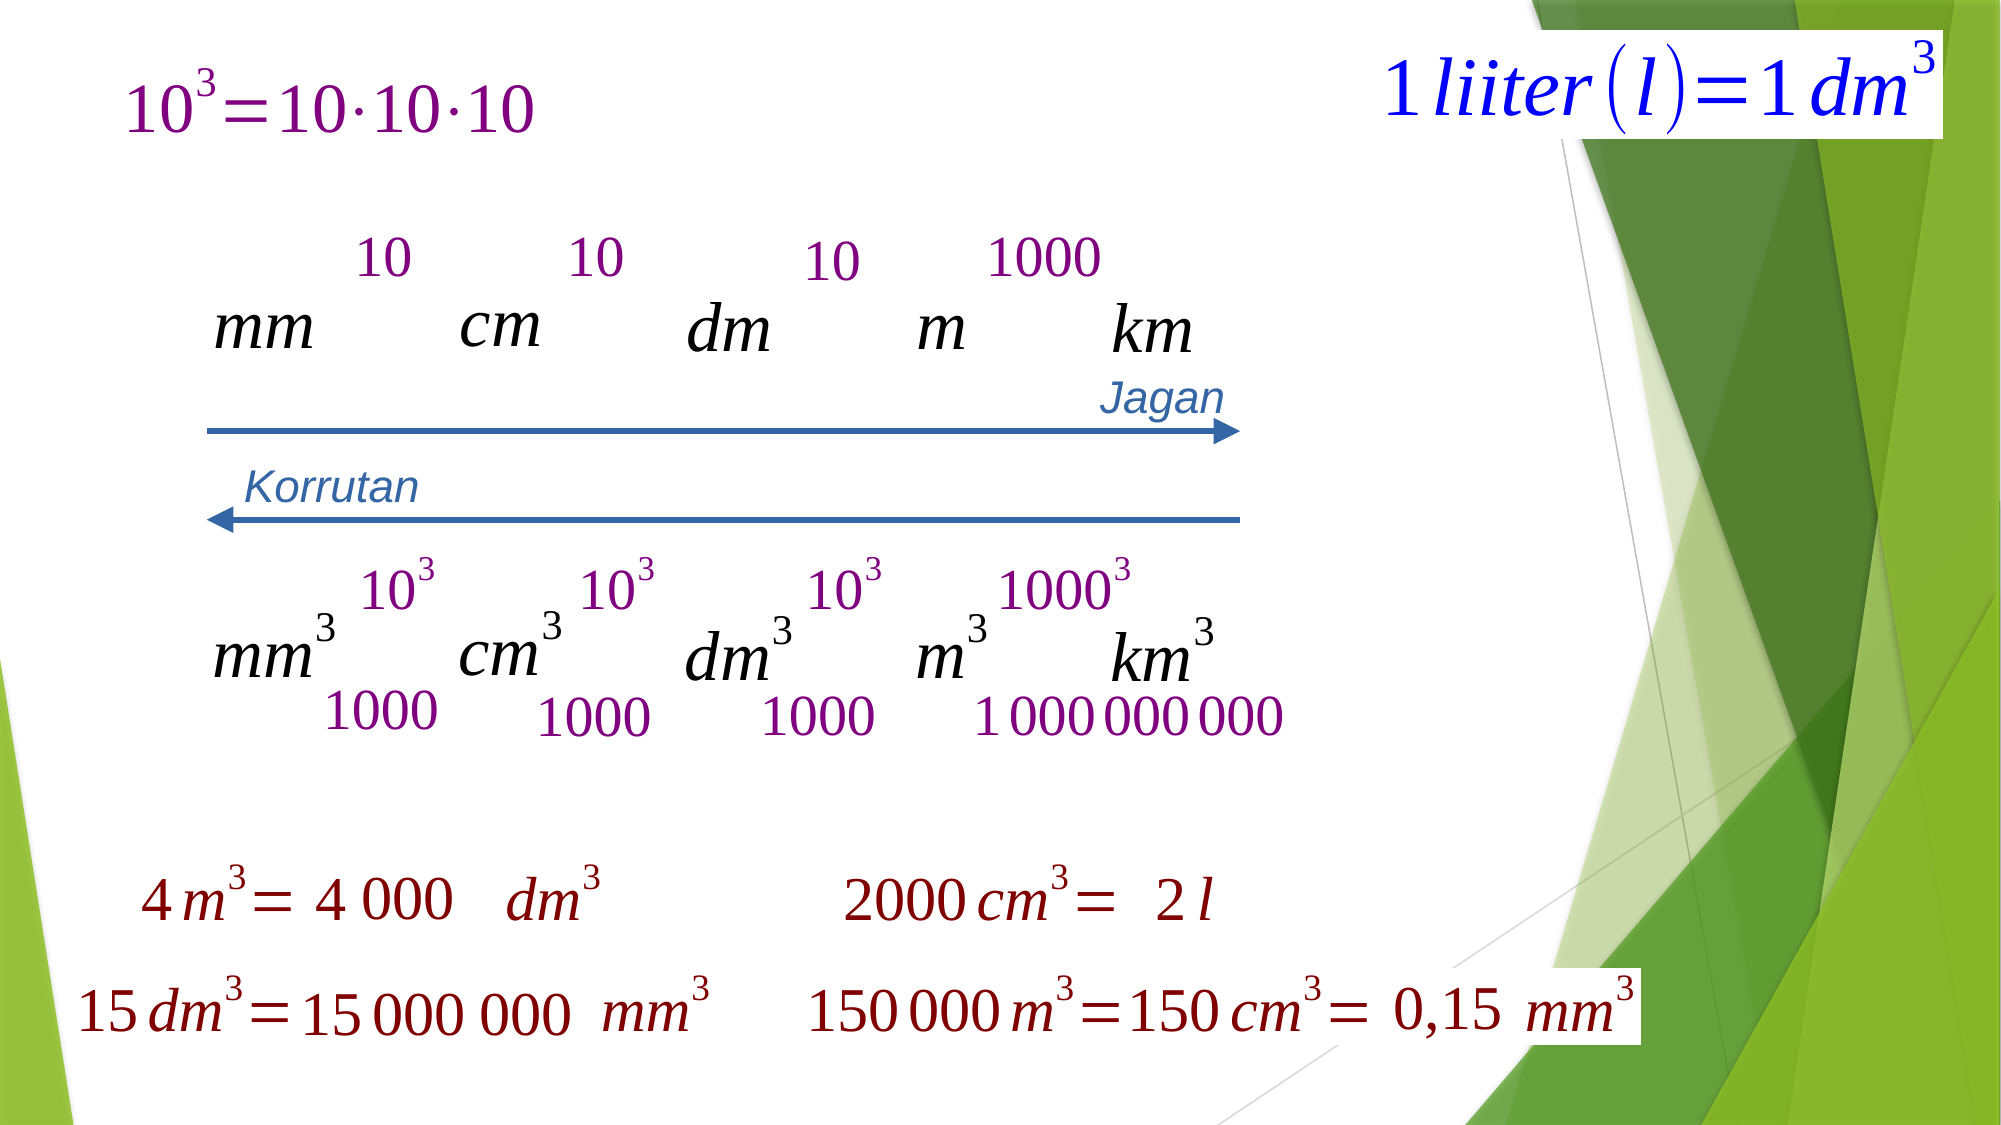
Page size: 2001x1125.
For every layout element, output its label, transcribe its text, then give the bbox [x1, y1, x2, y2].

chart [908, 549, 1292, 749]
chart [118, 59, 543, 148]
chart [206, 284, 323, 363]
text_box Jagan [1085, 365, 1241, 432]
chart [677, 549, 889, 749]
chart [70, 967, 717, 1049]
chart [980, 224, 1201, 365]
chart [800, 967, 1641, 1046]
text_box Korrutan [229, 453, 435, 520]
chart [678, 287, 780, 366]
chart [797, 229, 868, 294]
chart [1375, 29, 1944, 139]
chart [133, 856, 608, 935]
chart [837, 856, 1222, 935]
chart [909, 286, 975, 365]
chart [561, 224, 632, 289]
chart [205, 603, 446, 743]
chart [451, 602, 659, 750]
chart [452, 283, 549, 362]
chart [348, 224, 420, 289]
chart [572, 549, 662, 623]
chart [352, 549, 442, 622]
